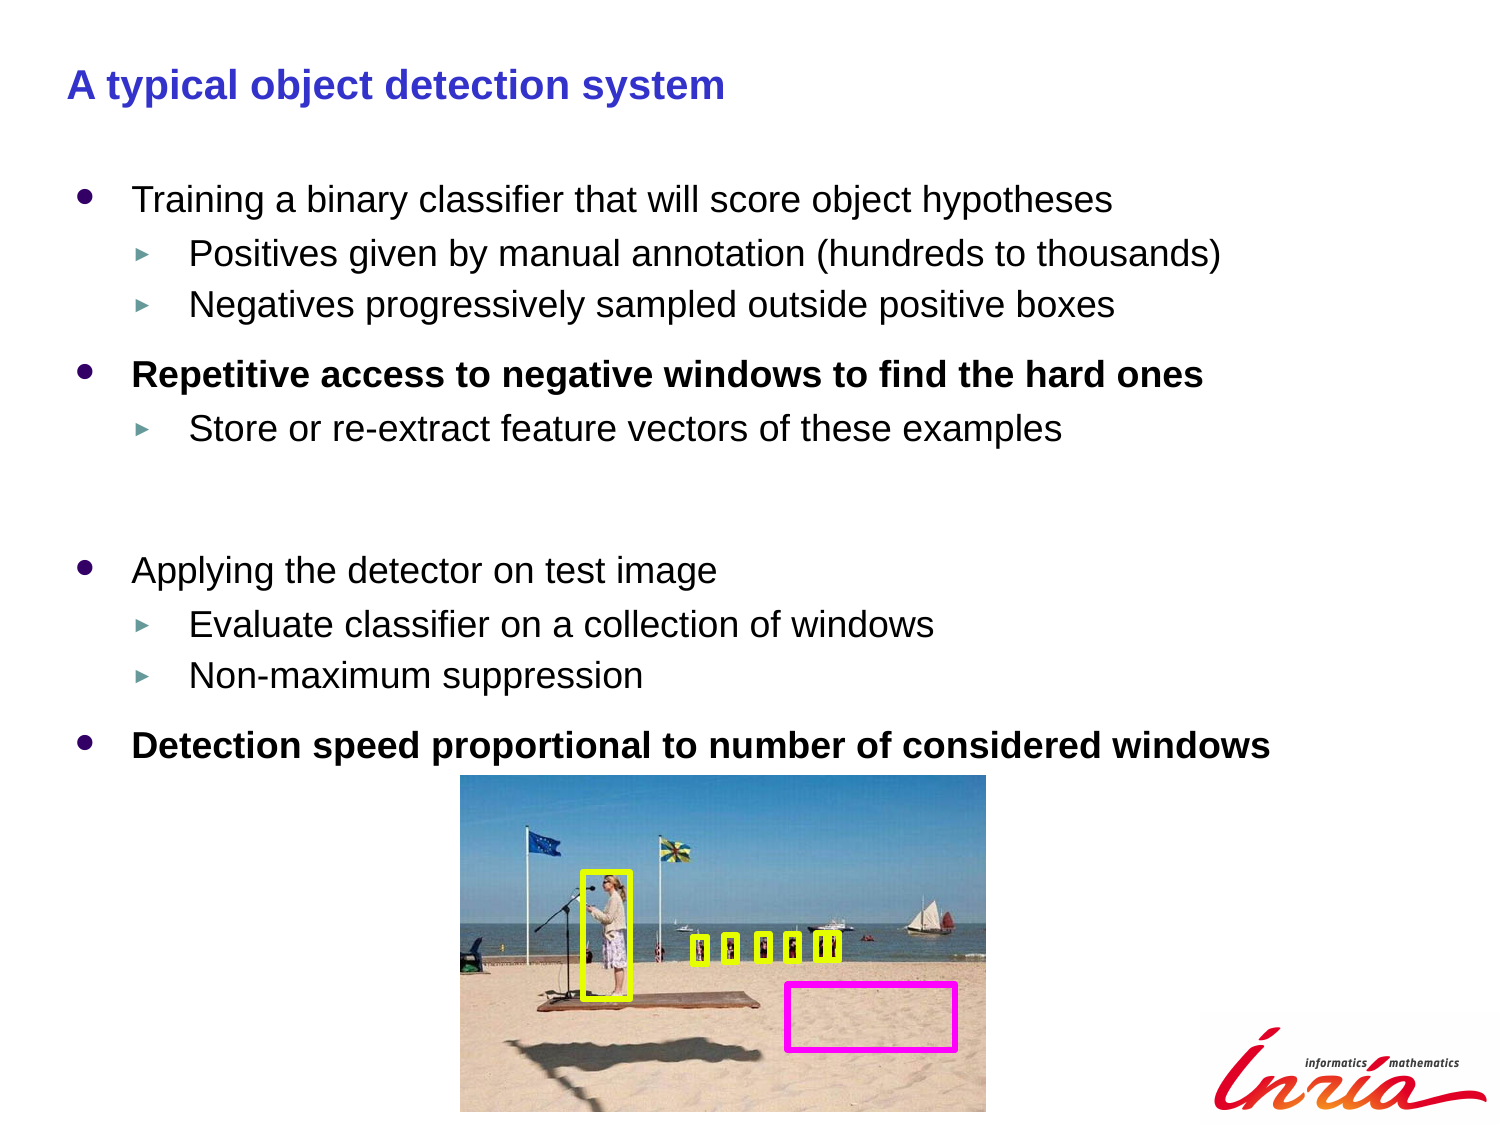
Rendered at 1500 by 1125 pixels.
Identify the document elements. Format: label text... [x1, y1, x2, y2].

picture [460, 775, 986, 1112]
picture [1200, 1012, 1500, 1125]
list Training a binary classifier that will score object hypotheses Positives given by manual annotation (hundreds to thousands) Negatives progressively sampled outside positive boxes Repetitive access to negative windows to find the hard ones Store or re-extract feature vectors of these examples Applying the detector on test image Evaluate classifier on a collection of windows Non-maximum suppression Detection speed proportional to number of considered windows [75, 178, 1425, 971]
title A typical object detection system [51, 46, 1459, 123]
